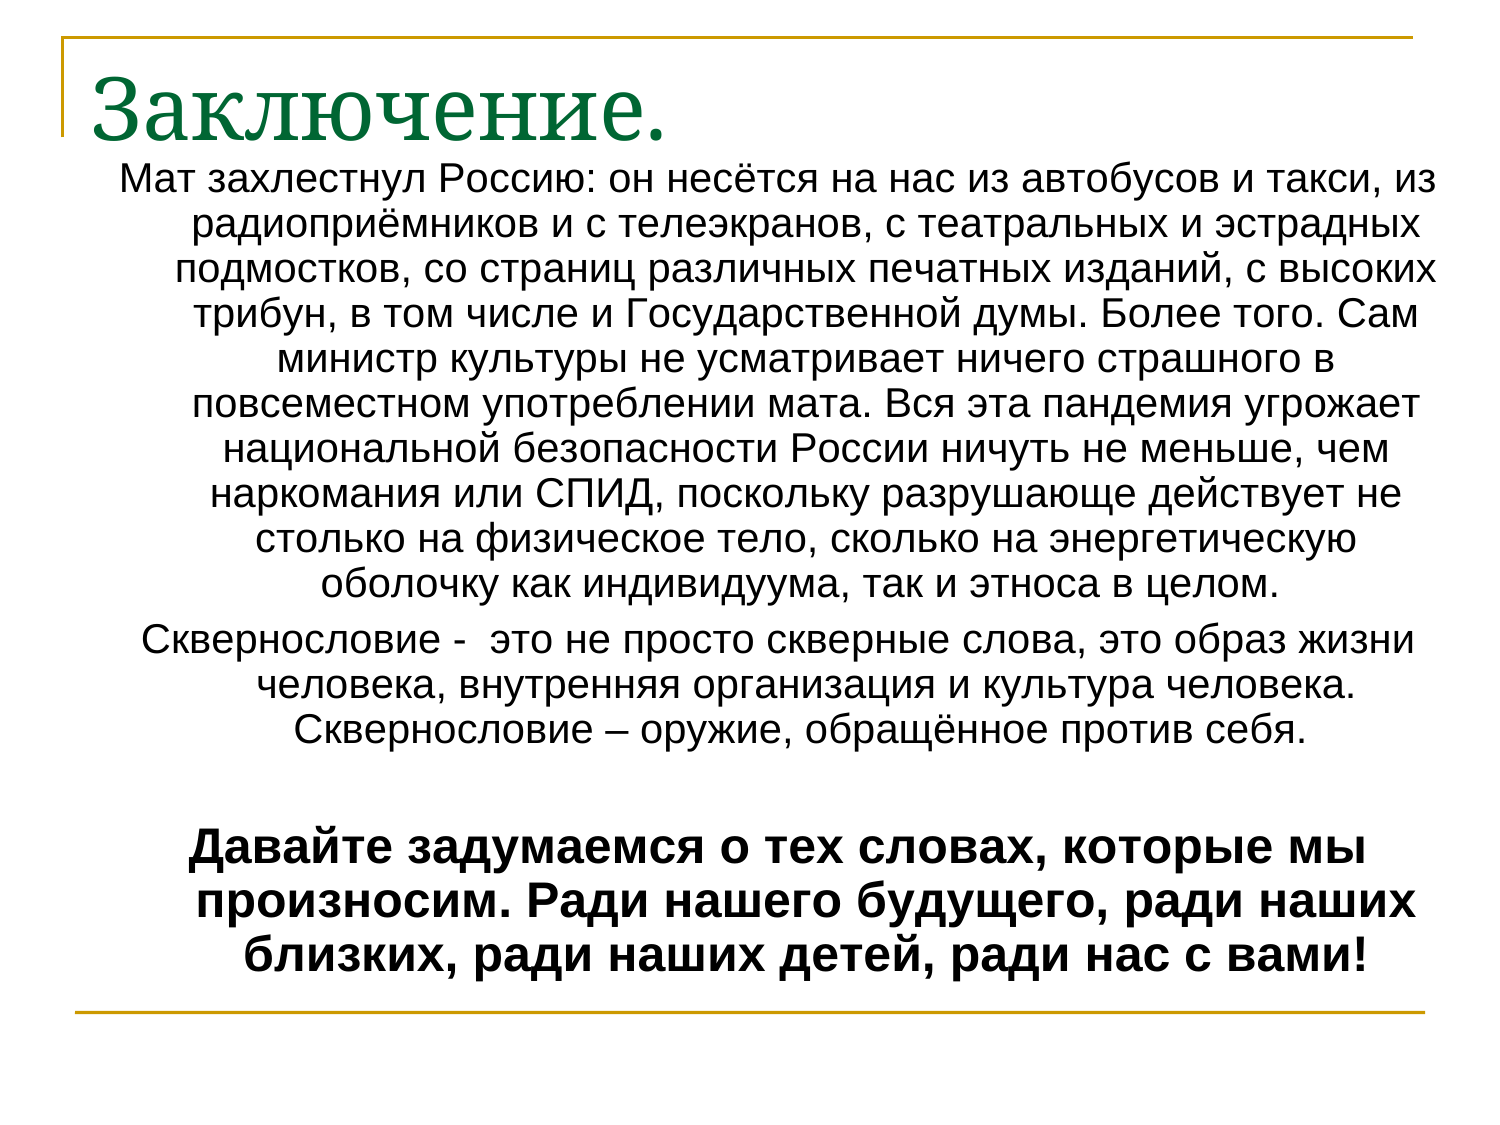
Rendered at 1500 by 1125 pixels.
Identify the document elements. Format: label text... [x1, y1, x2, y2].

title Заключение. [75, 45, 928, 148]
list Мат захлестнул Россию: он несётся на нас из автобусов и такси, из радиоприёмников и с телеэкранов, с театральных и эстрадных подмостков, со страниц различных печатных изданий, с высоких трибун, в том числе и Государственной думы. Более того. Сам министр культуры не усматривает ничего страшного в повсеместном употреблении мата. Вся эта пандемия угрожает национальной безопасности России ничуть не меньше, чем наркомания или СПИД, поскольку разрушающе действует не столько на физическое тело, сколько на энергетическую оболочку как индивидуума, так и этноса в целом. Сквернословие - это не просто скверные слова, это образ жизни человека, внутренняя организация и культура человека. Сквернословие – оружие, обращённое против себя. Давайте задумаемся о тех словах, которые мы произносим. Ради нашего будущего, ради наших близких, ради наших детей, ради нас с вами! [41, 148, 1459, 1059]
